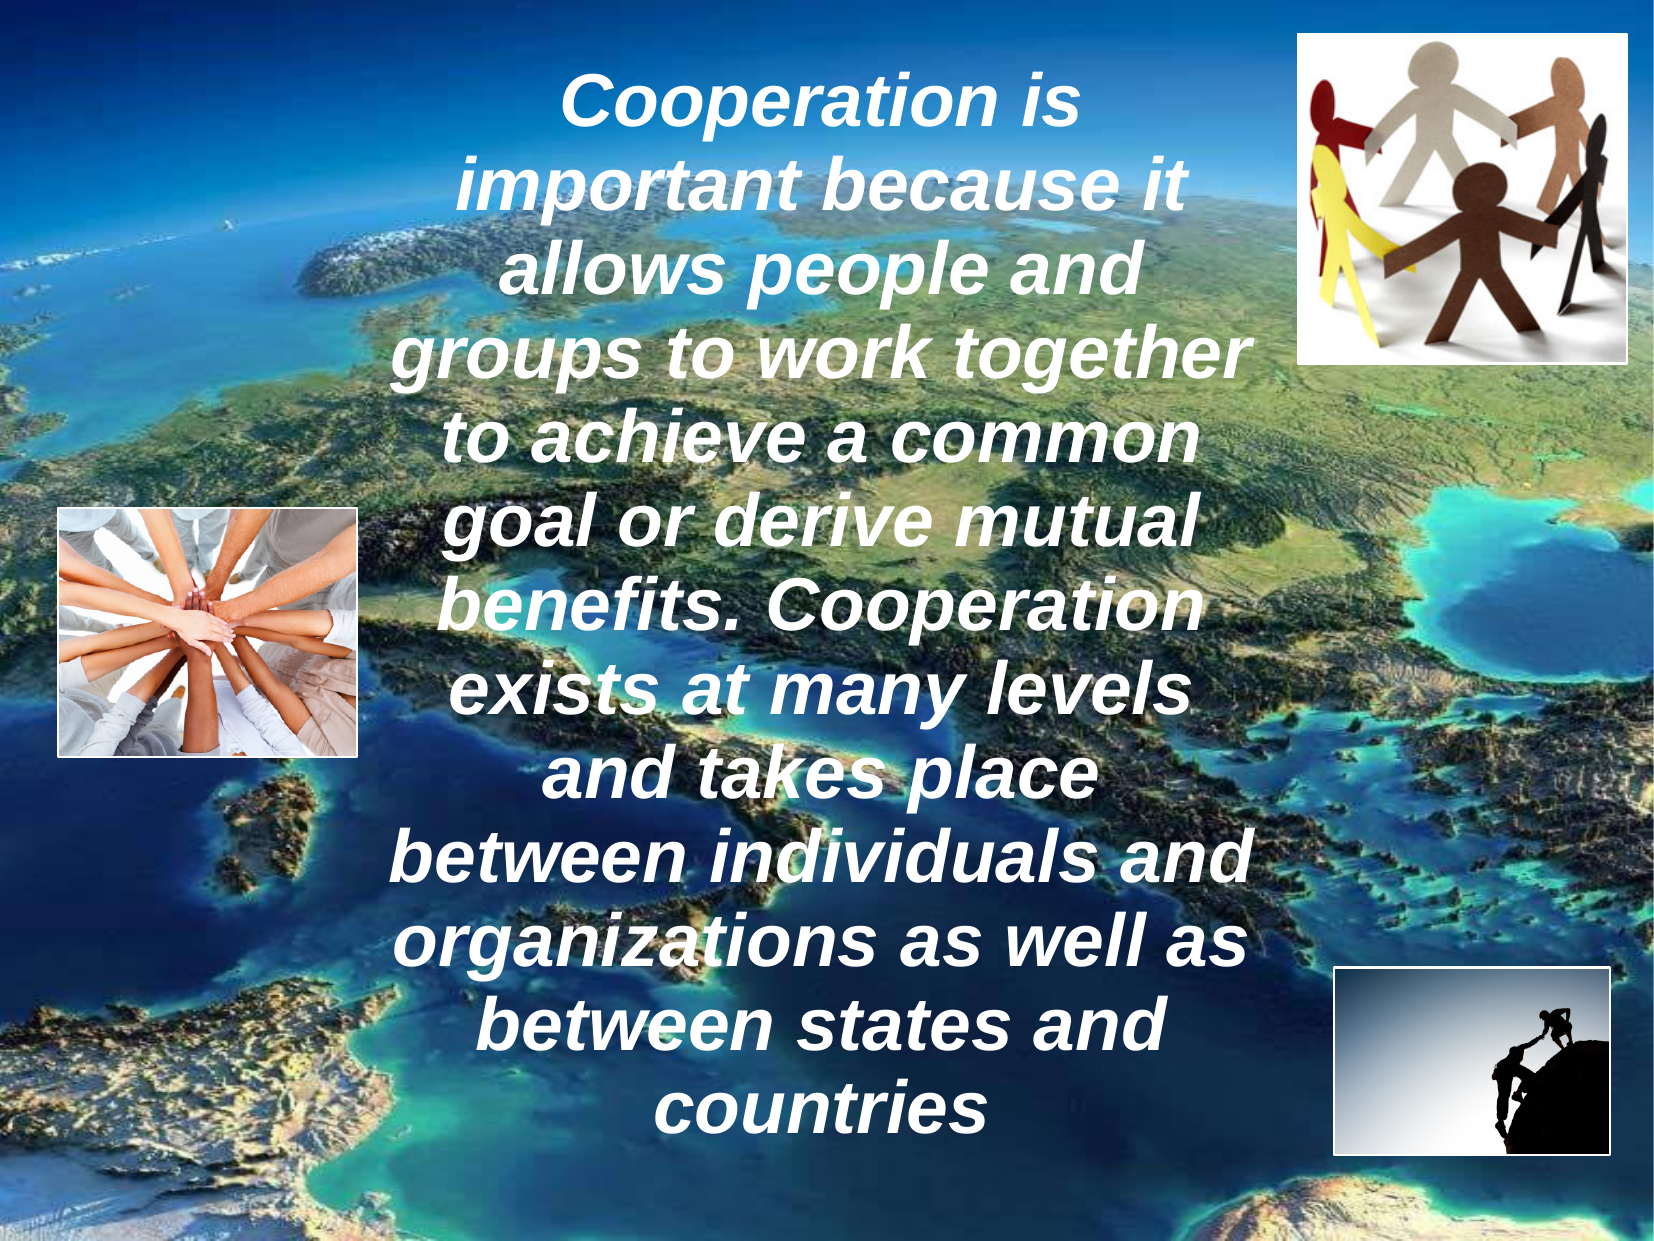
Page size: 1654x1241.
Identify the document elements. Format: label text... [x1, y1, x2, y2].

picture [0, 0, 1654, 1241]
text_box Cooperation is important because it allows people and groups to work together to achieve a common goal or derive mutual benefits. Cooperation exists at many levels and takes place between individuals and organizations as well as between states and countries [367, 50, 1277, 1158]
